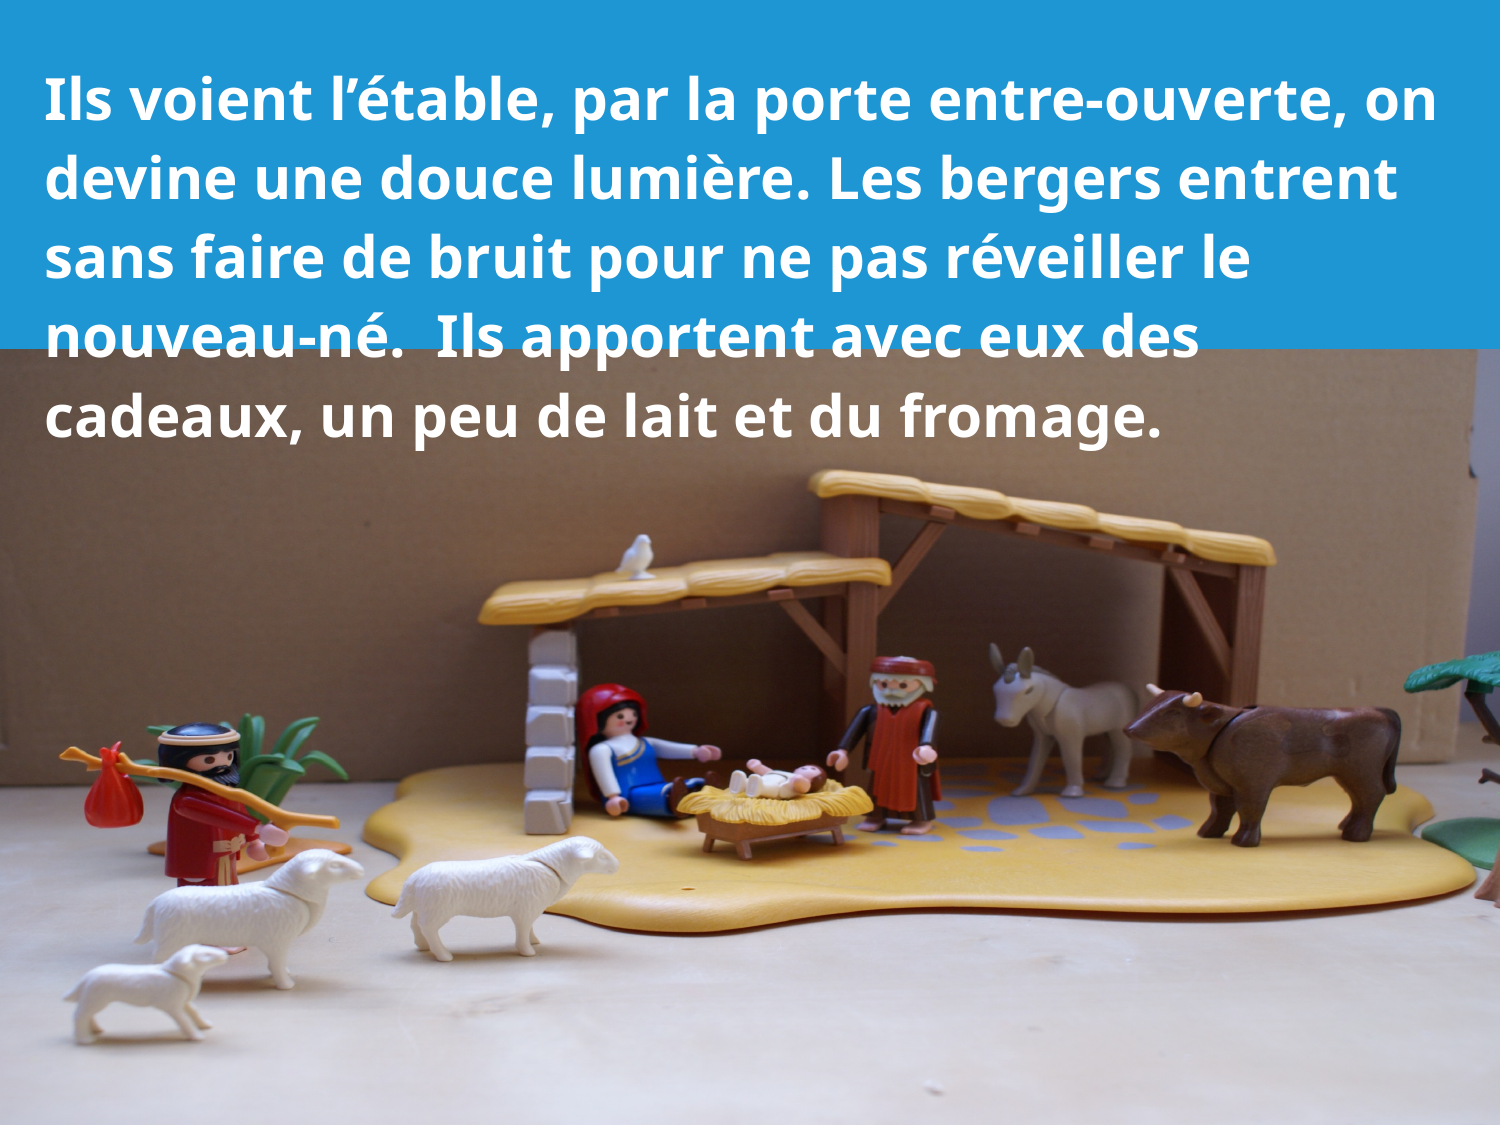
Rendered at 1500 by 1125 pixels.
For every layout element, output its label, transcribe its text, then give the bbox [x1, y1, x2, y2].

picture [0, 349, 1500, 1125]
text_box Ils voient l’étable, par la porte entre-ouverte, on devine une douce lumière. Les bergers entrent sans faire de bruit pour ne pas réveiller le nouveau-né. Ils apportent avec eux des cadeaux, un peu de lait et du fromage. [29, 42, 1469, 462]
